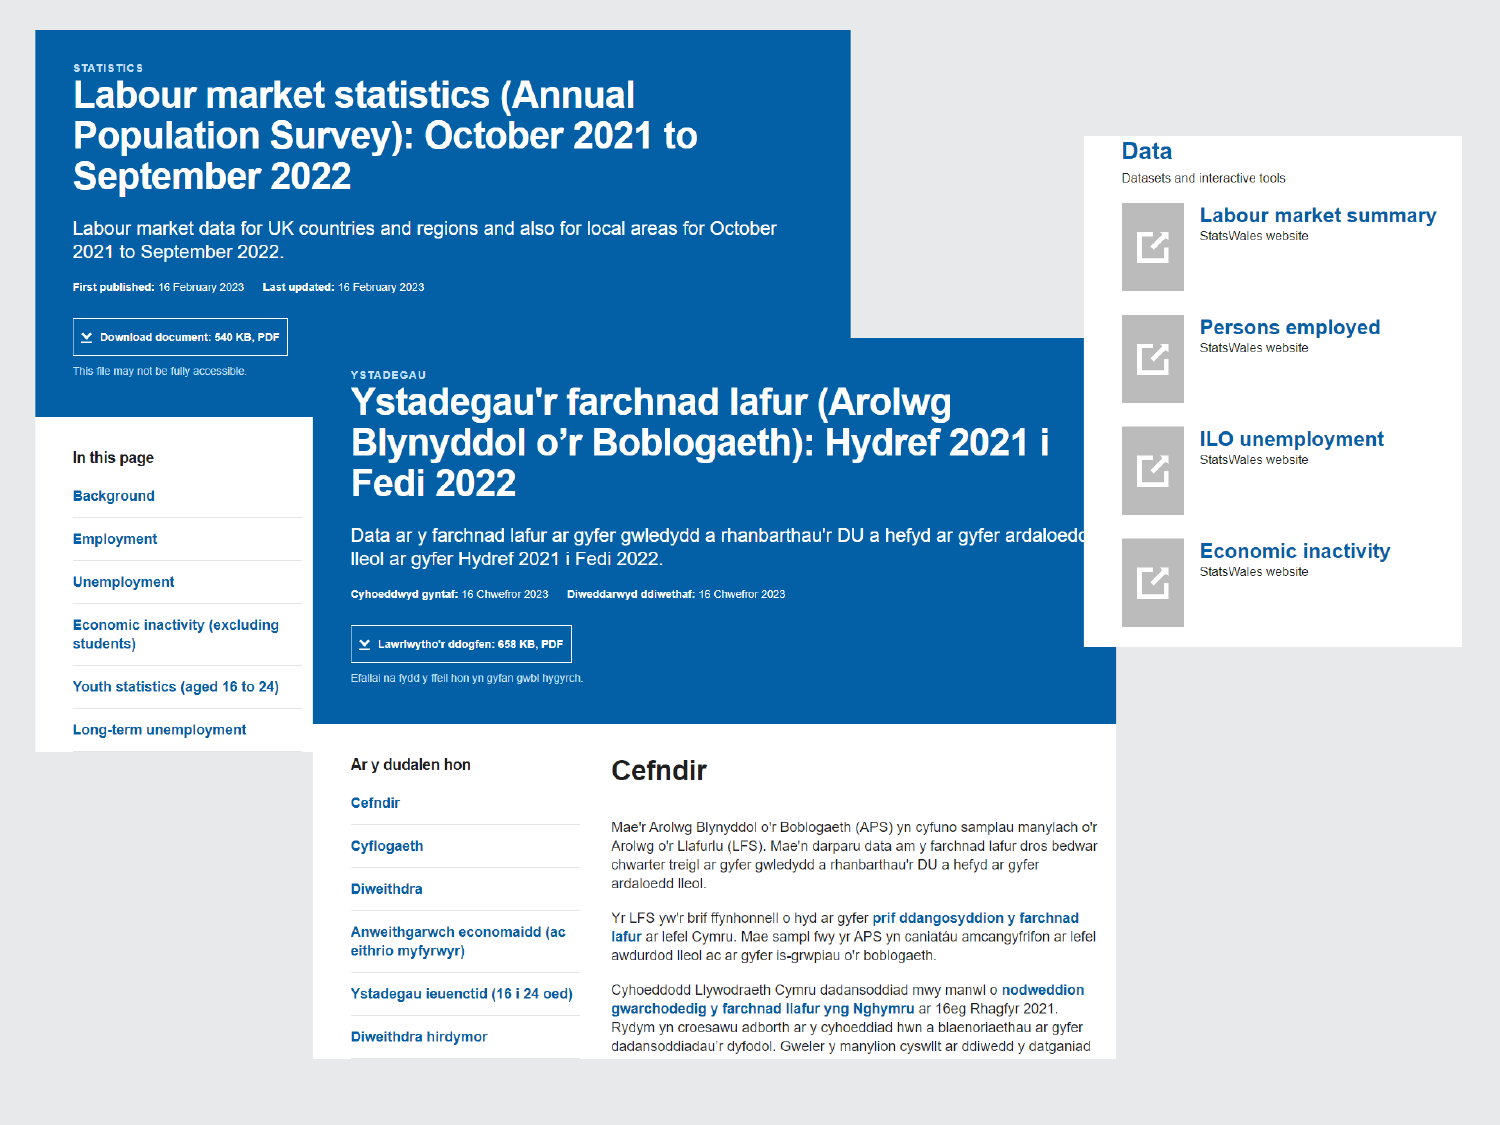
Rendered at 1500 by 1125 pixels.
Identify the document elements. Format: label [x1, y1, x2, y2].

picture [35, 30, 1462, 1059]
